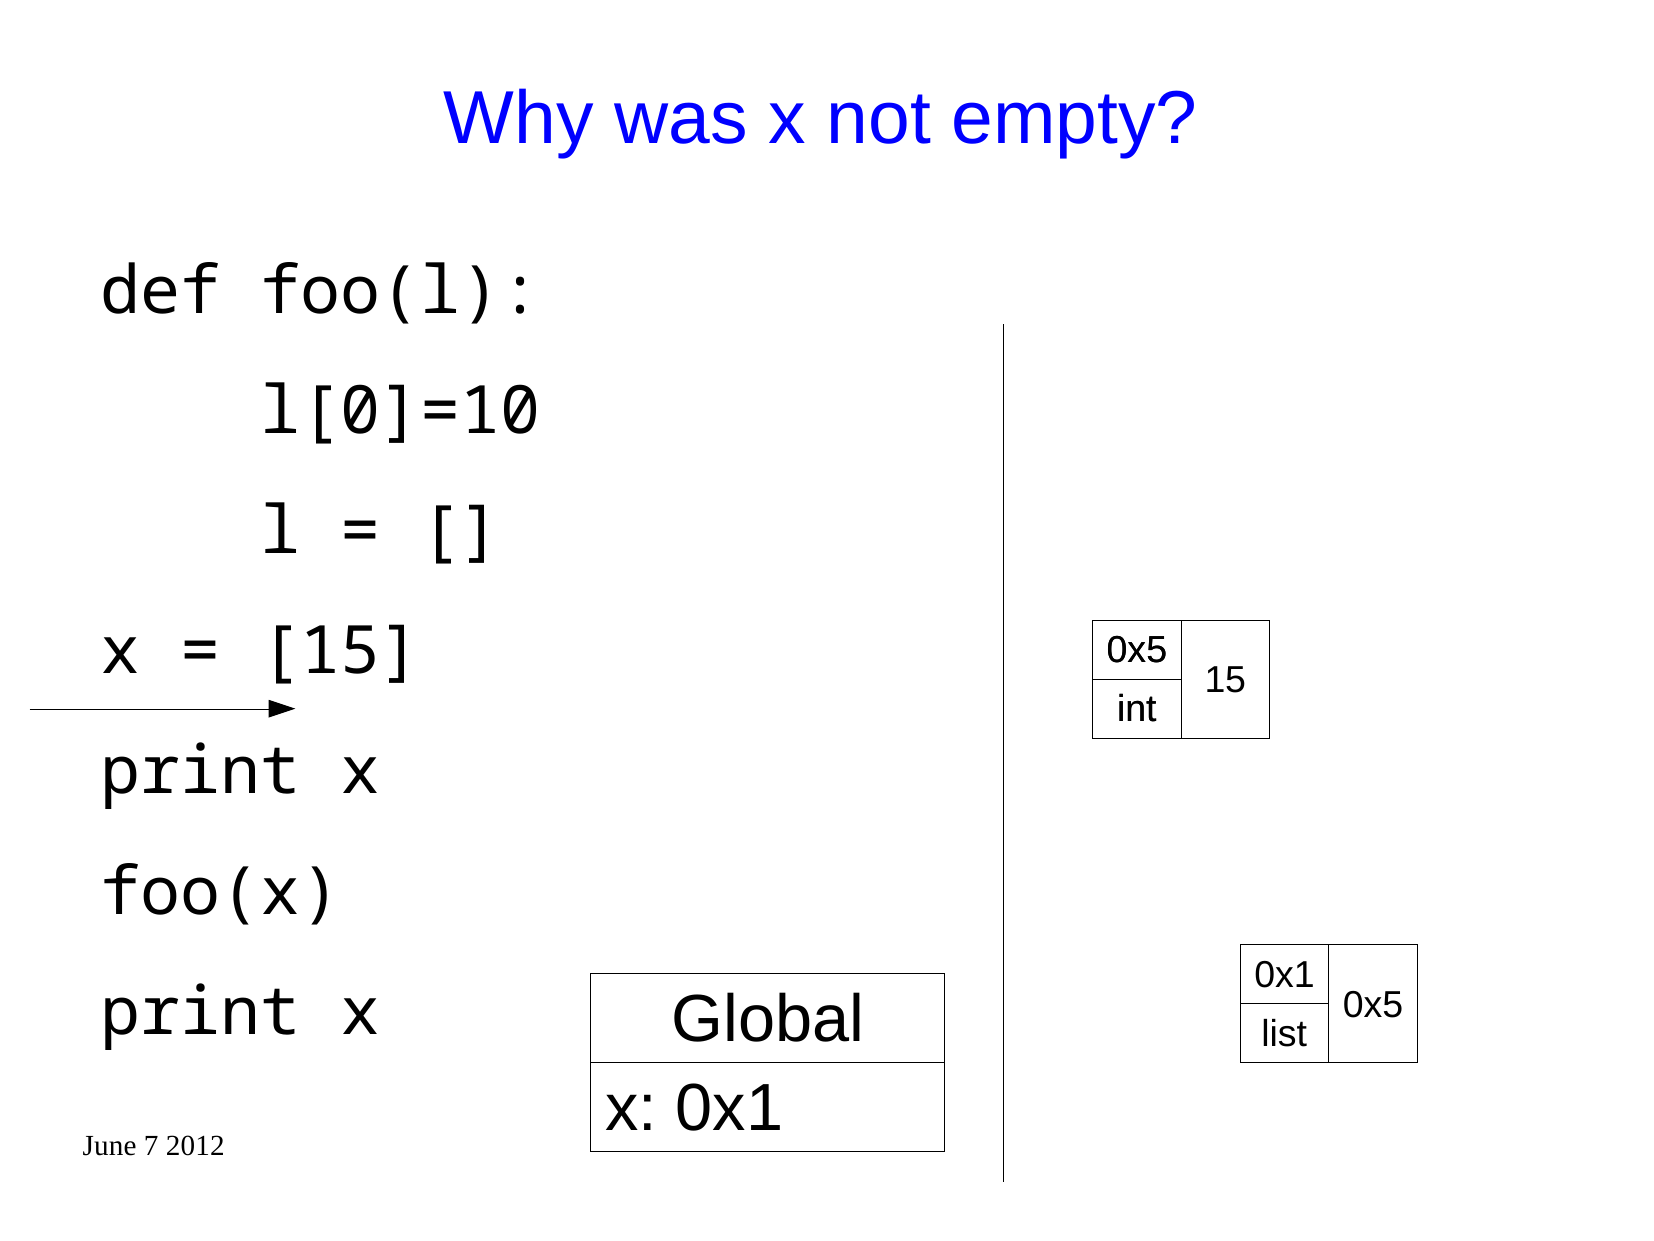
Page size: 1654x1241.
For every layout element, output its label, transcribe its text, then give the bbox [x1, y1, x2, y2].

title Why was x not empty? [76, 58, 1565, 178]
text_box Global [590, 973, 945, 1062]
text_box 0x1 [1240, 944, 1328, 1004]
list def foo(l): l[0]=10 l = [] x = [15] print x foo(x) print x [29, 241, 756, 886]
text_box 0x5 [1328, 944, 1418, 1063]
text_box list [1240, 1004, 1328, 1063]
text_box 0x5 [1092, 620, 1182, 680]
text_box 15 [1182, 620, 1270, 739]
text_box x: 0x1 [591, 1063, 817, 1151]
text_box int [1092, 680, 1182, 739]
